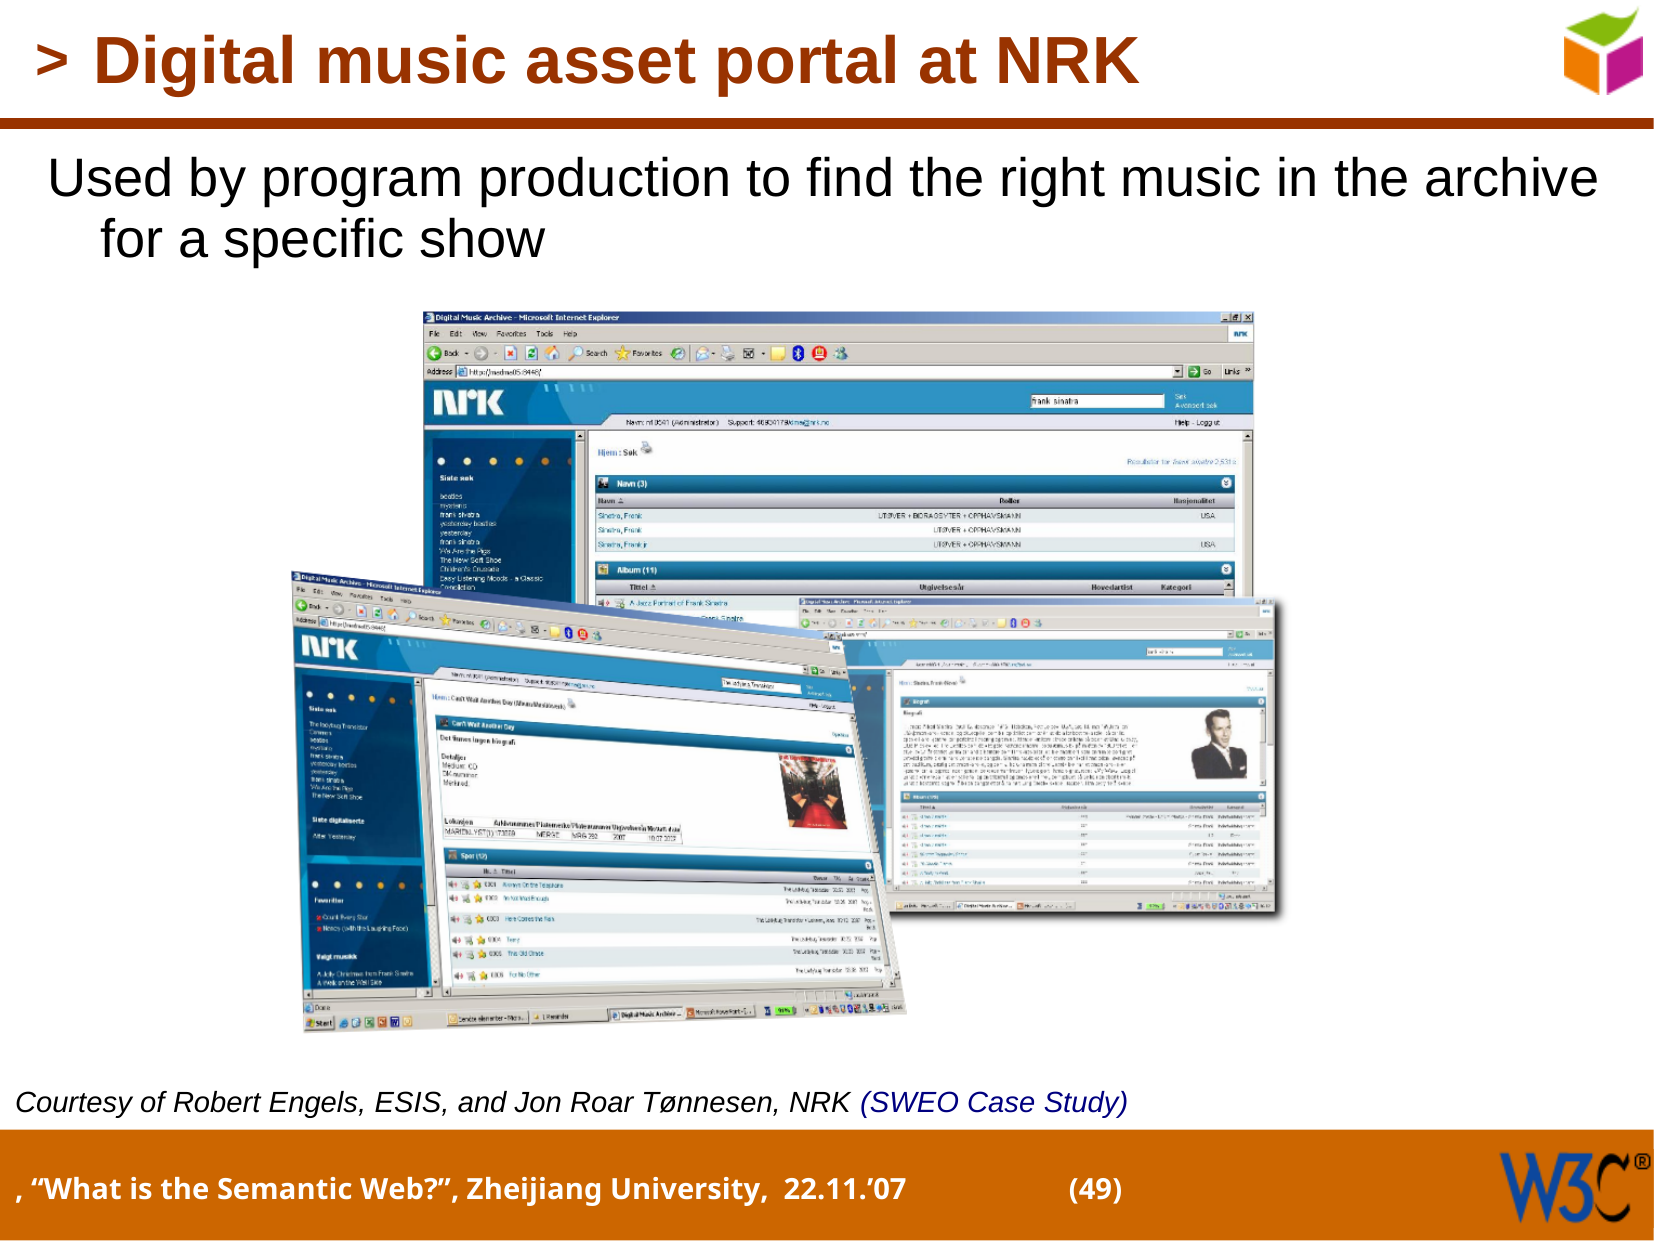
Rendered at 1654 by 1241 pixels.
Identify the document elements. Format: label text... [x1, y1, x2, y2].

picture [1564, 5, 1643, 95]
text_box Courtesy of Robert Engels, ESIS, and Jon Roar Tønnesen, NRK (SWEO Case Study) [0, 1080, 1145, 1129]
picture [1495, 1149, 1654, 1228]
list Used by program production to find the right music in the archive for a specific show [29, 147, 1624, 1119]
title Digital music asset portal at NRK [93, 0, 1493, 119]
picture [237, 291, 1329, 1034]
